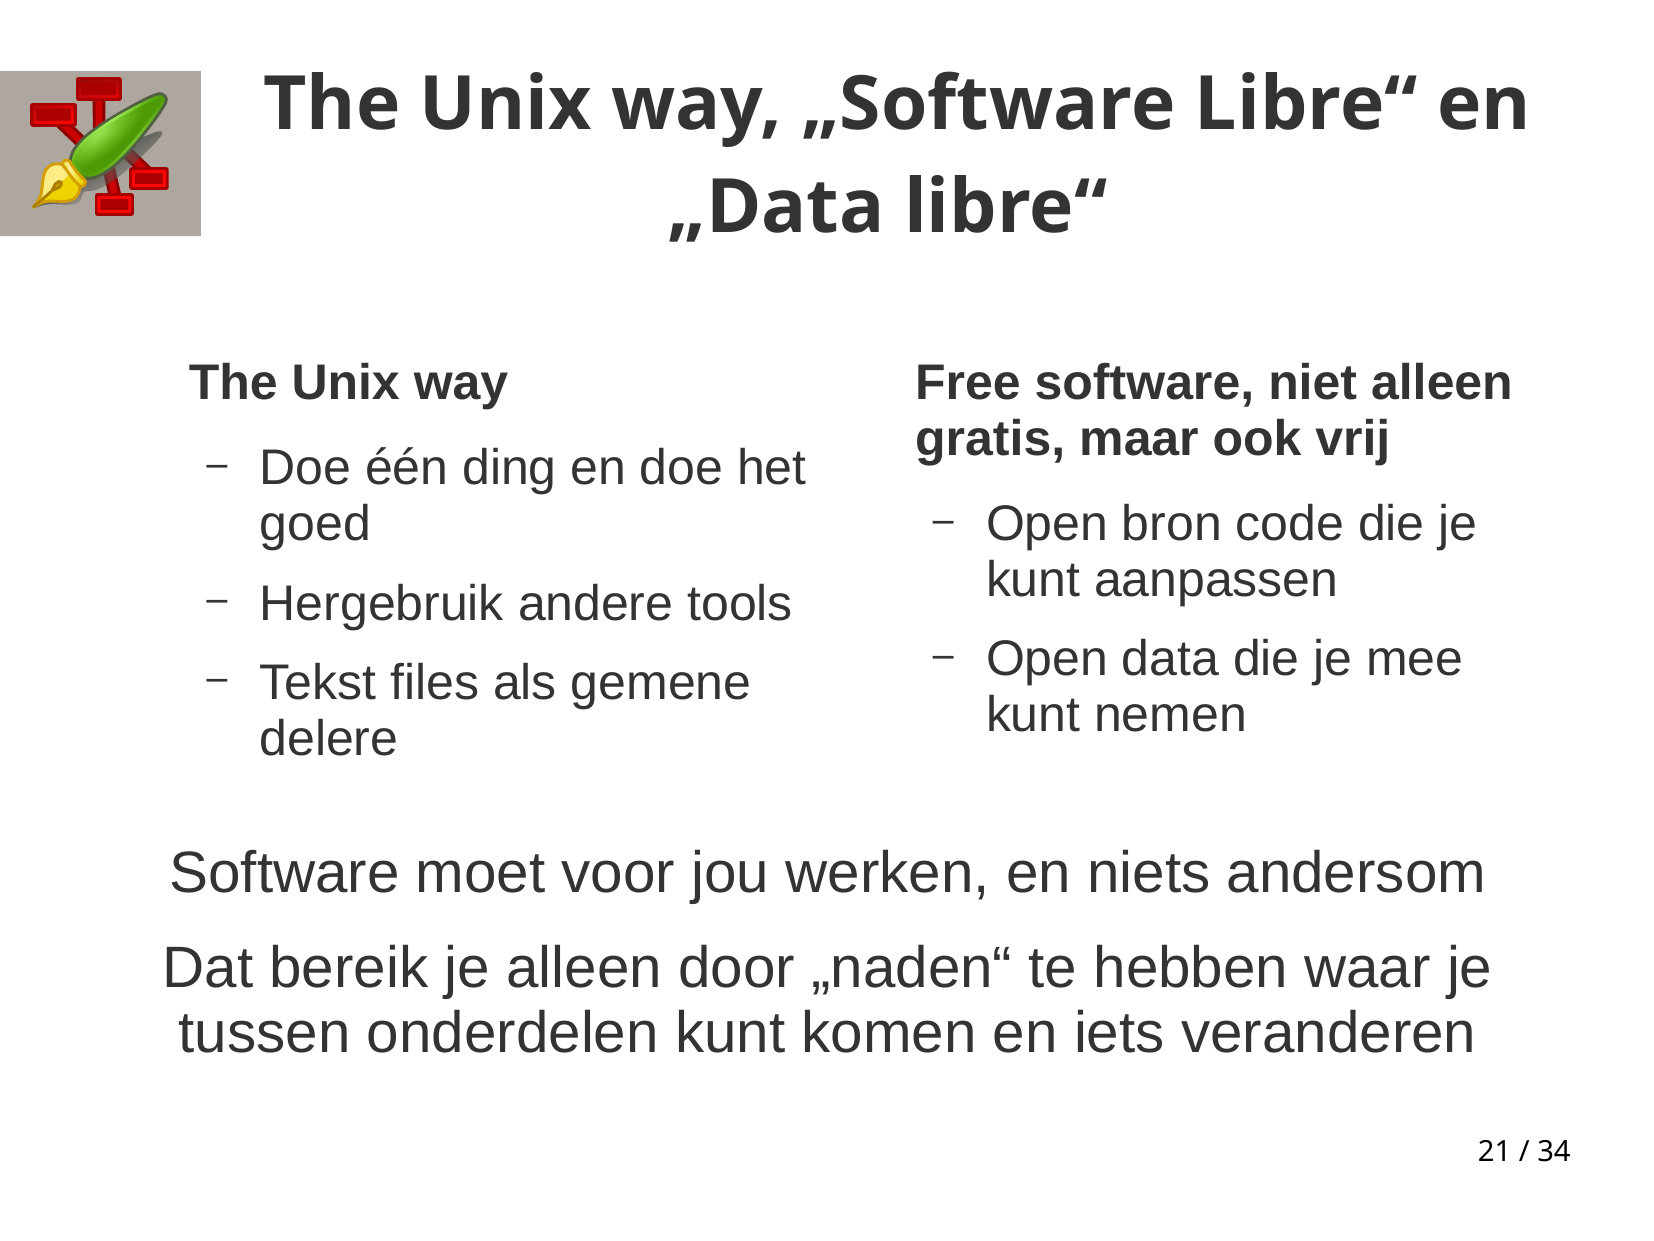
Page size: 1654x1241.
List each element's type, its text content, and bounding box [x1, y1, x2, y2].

list Free software, niet alleen gratis, maar ook vrij Open bron code die je kunt aanpassen Open data die je mee kunt nemen [844, 354, 1536, 698]
list Software moet voor jou werken, en niets andersom Dat bereik je alleen door „naden“ te hebben waar je tussen onderdelen kunt komen en iets veranderen [120, 840, 1538, 1139]
title The Unix way, „Software Libre“ en „Data libre“ [224, 47, 1571, 257]
list The Unix way Doe één ding en doe het goed Hergebruik andere tools Tekst files als gemene delere [118, 354, 810, 698]
